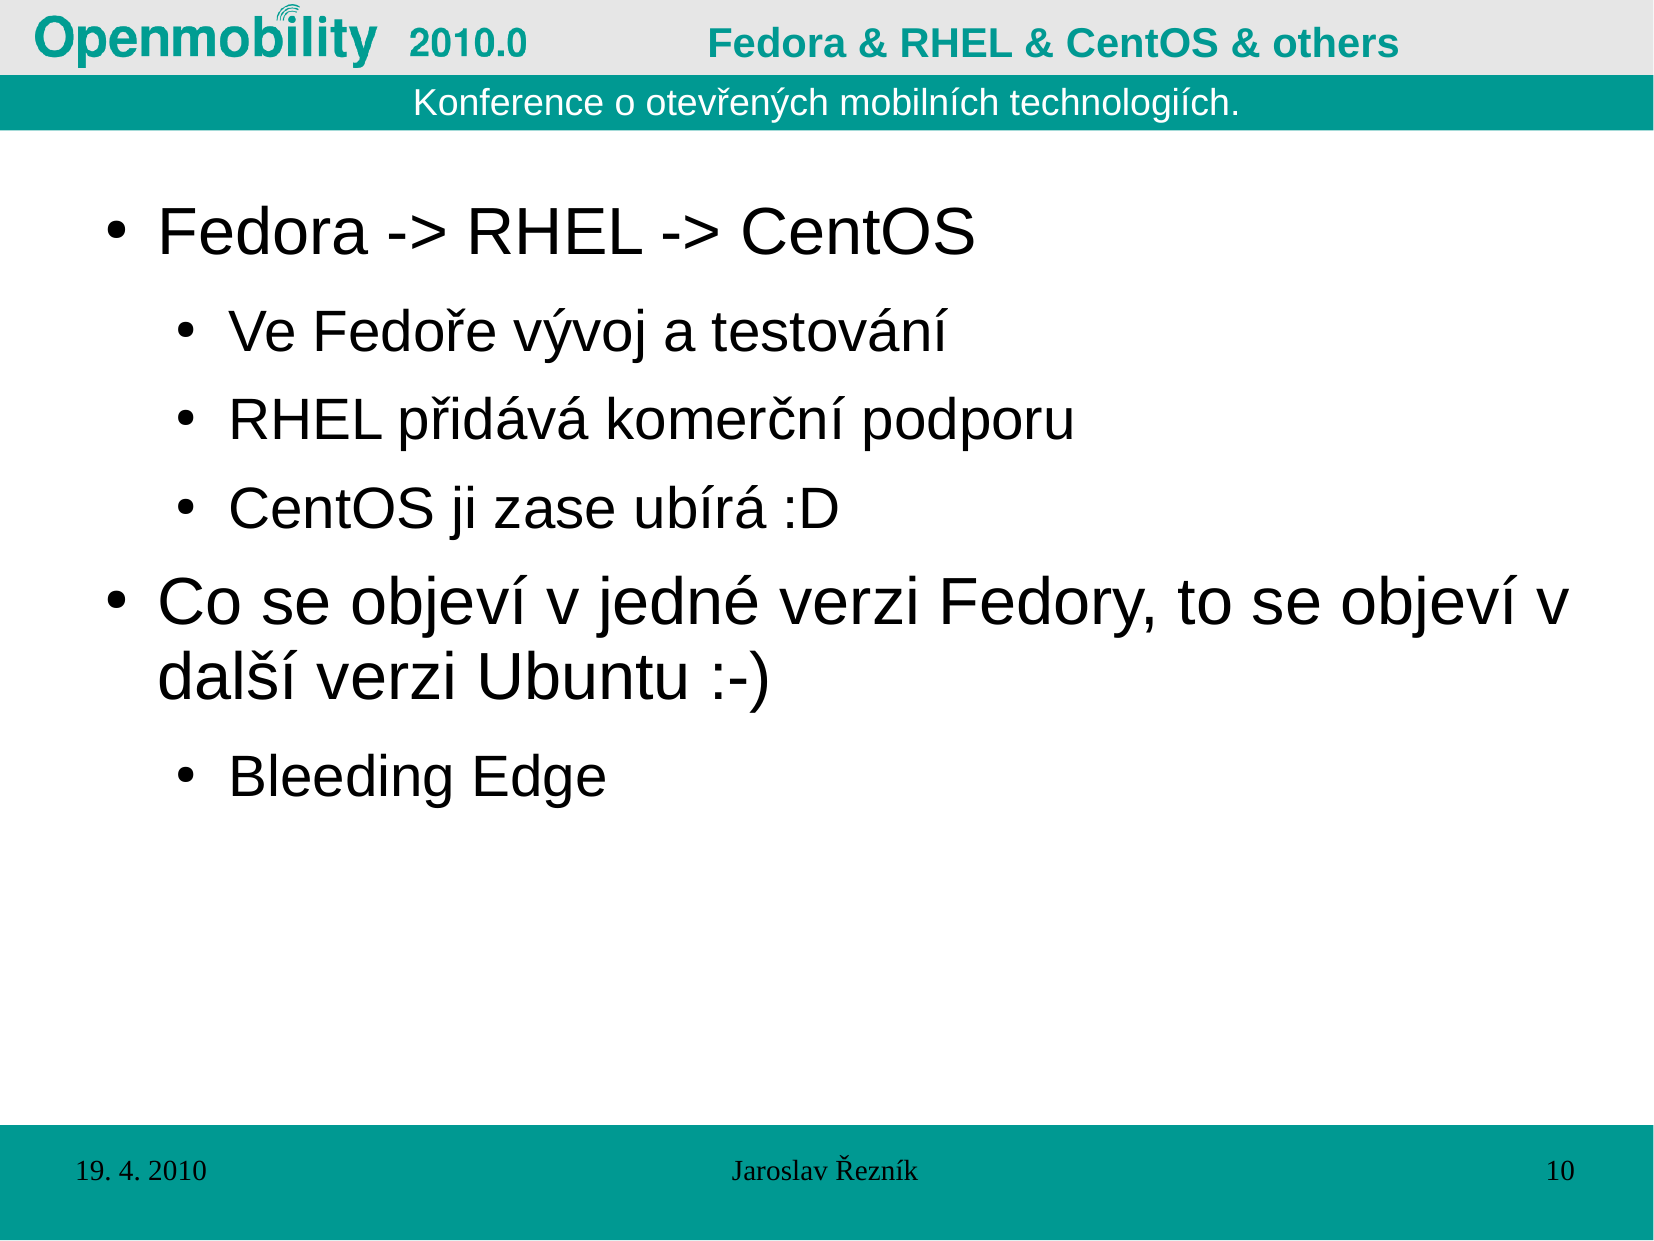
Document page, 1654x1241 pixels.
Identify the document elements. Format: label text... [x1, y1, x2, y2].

list Fedora -> RHEL -> CentOS Ve Fedoře vývoj a testování RHEL přidává komerční podporu CentOS ji zase ubírá :D Co se objeví v jedné verzi Fedory, to se objeví v další verzi Ubuntu :-) Bleeding Edge [86, 194, 1576, 1073]
title Fedora & RHEL & CentOS & others [570, 19, 1538, 68]
picture [35, 4, 526, 68]
